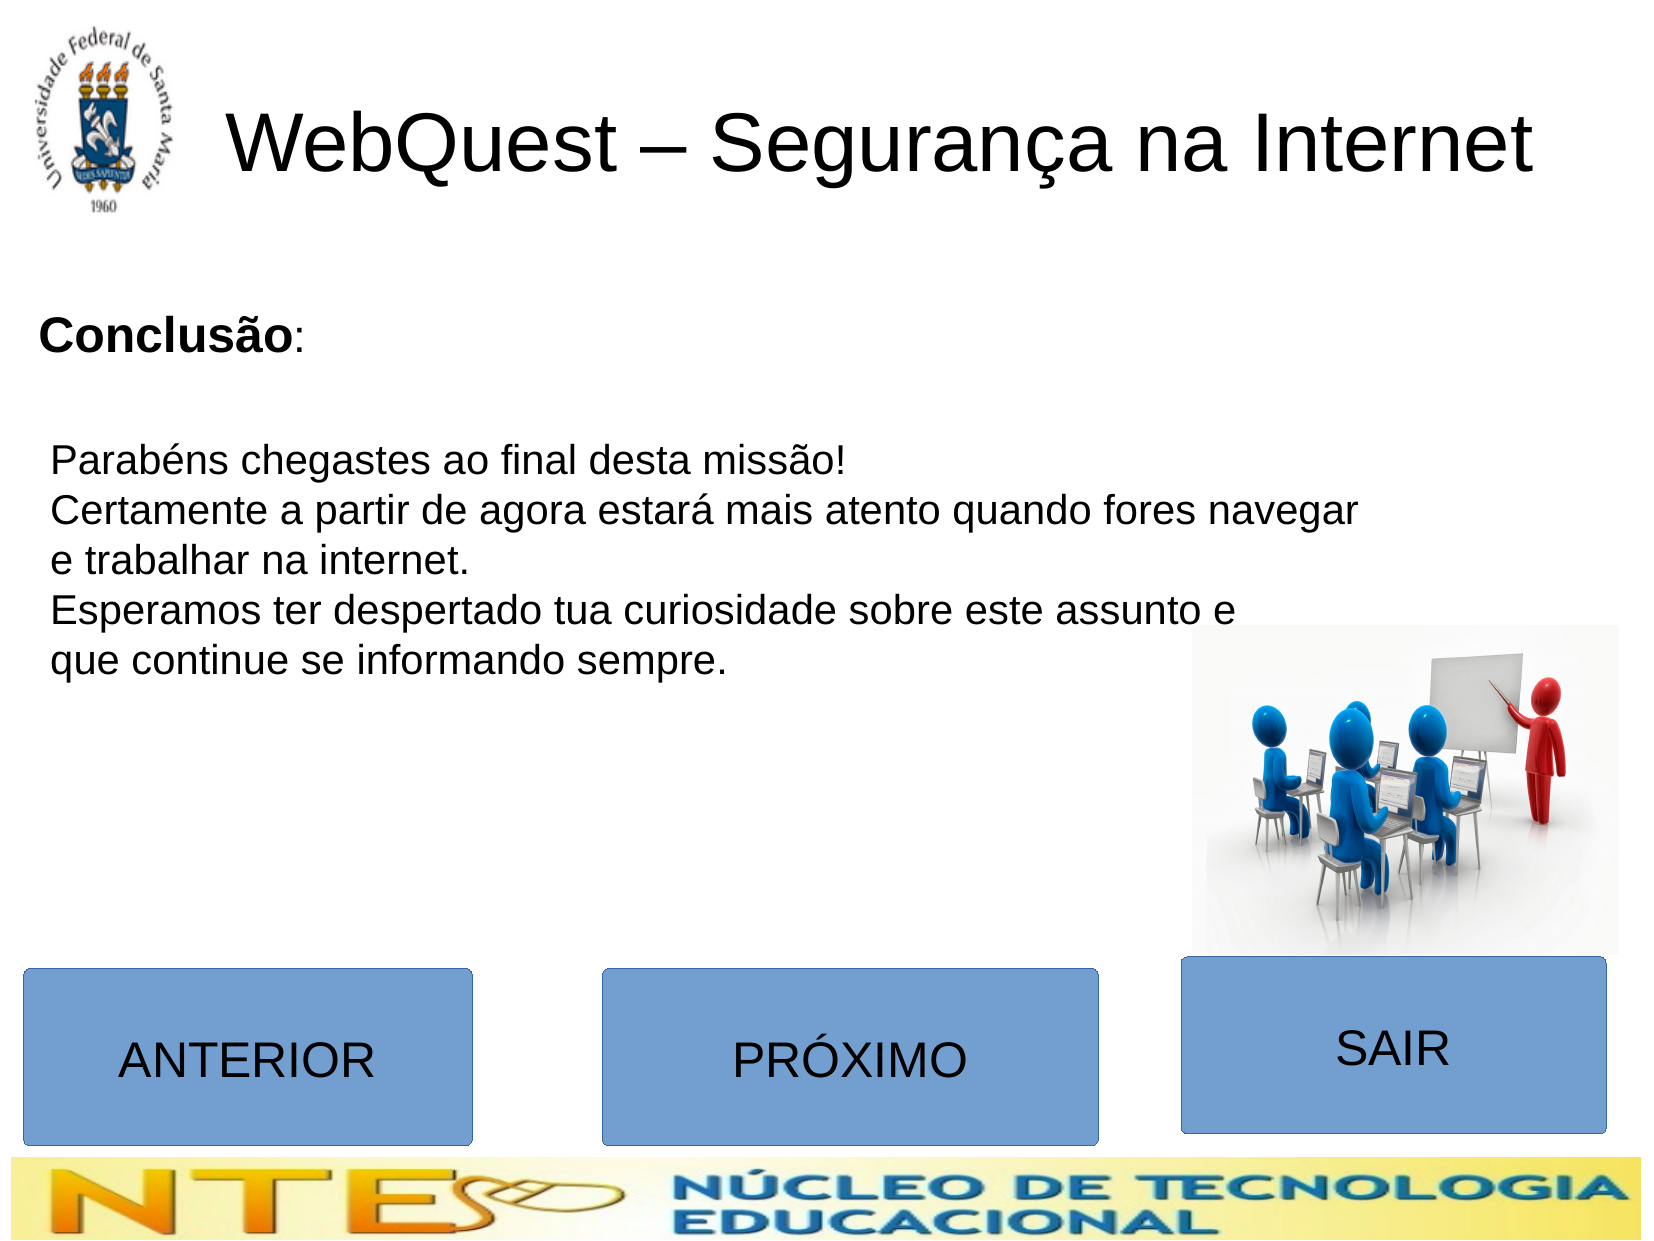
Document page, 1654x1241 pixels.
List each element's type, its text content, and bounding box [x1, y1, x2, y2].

picture [16, 15, 189, 229]
text_box Conclusão: [23, 295, 331, 362]
text_box SAIR [1181, 956, 1607, 1134]
picture [1192, 887, 1619, 955]
text_box ANTERIOR [23, 968, 473, 1146]
text_box Parabéns chegastes ao final desta missão! Certamente a partir de agora estará mais atento quando fores navegar e trabalhar na internet. Esperamos ter despertado tua curiosidade sobre este assunto e que continue se informando sempre. [35, 425, 1654, 887]
text_box WebQuest – Segurança na Internet [189, 47, 1595, 229]
text_box PRÓXIMO [602, 968, 1099, 1146]
picture [11, 1157, 1641, 1240]
